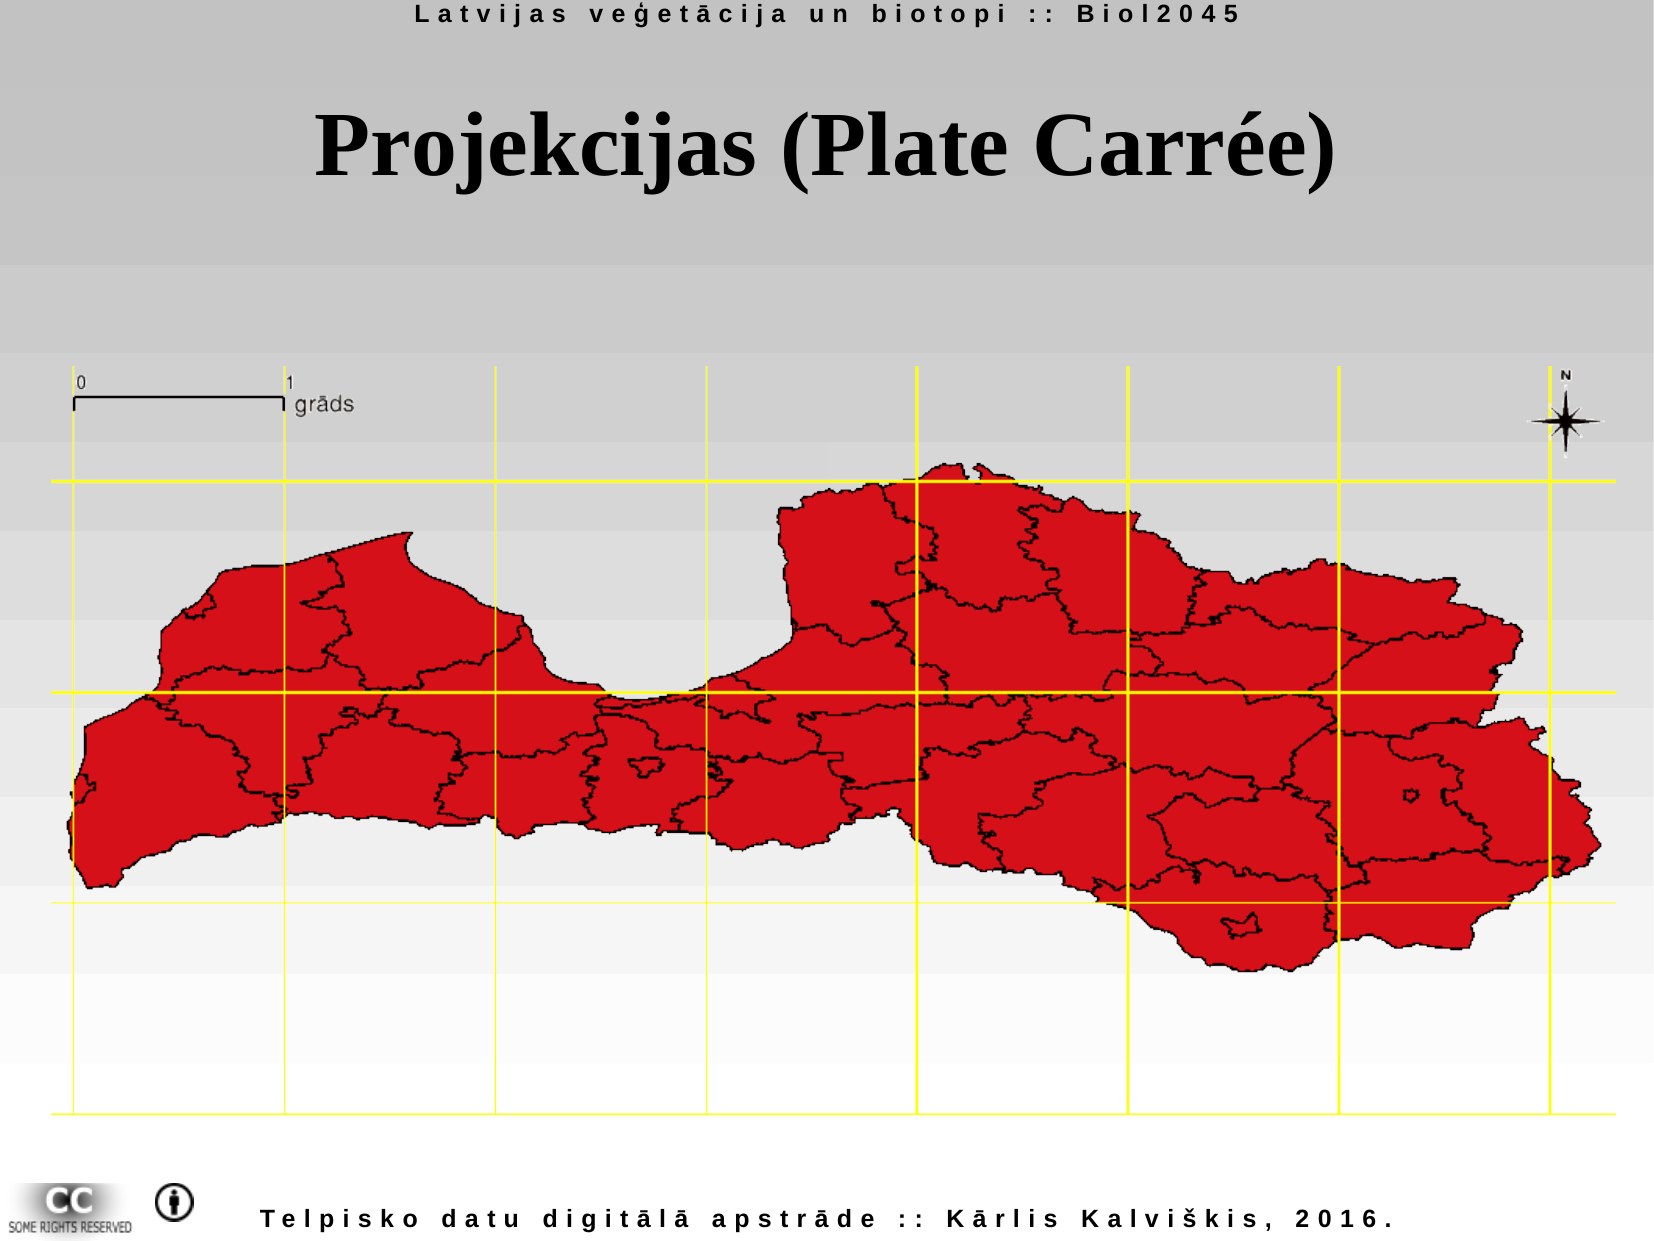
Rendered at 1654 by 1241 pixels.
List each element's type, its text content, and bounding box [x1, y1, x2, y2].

picture [0, 287, 1654, 1241]
title Projekcijas (Plate Carrée) [0, 1, 1654, 287]
